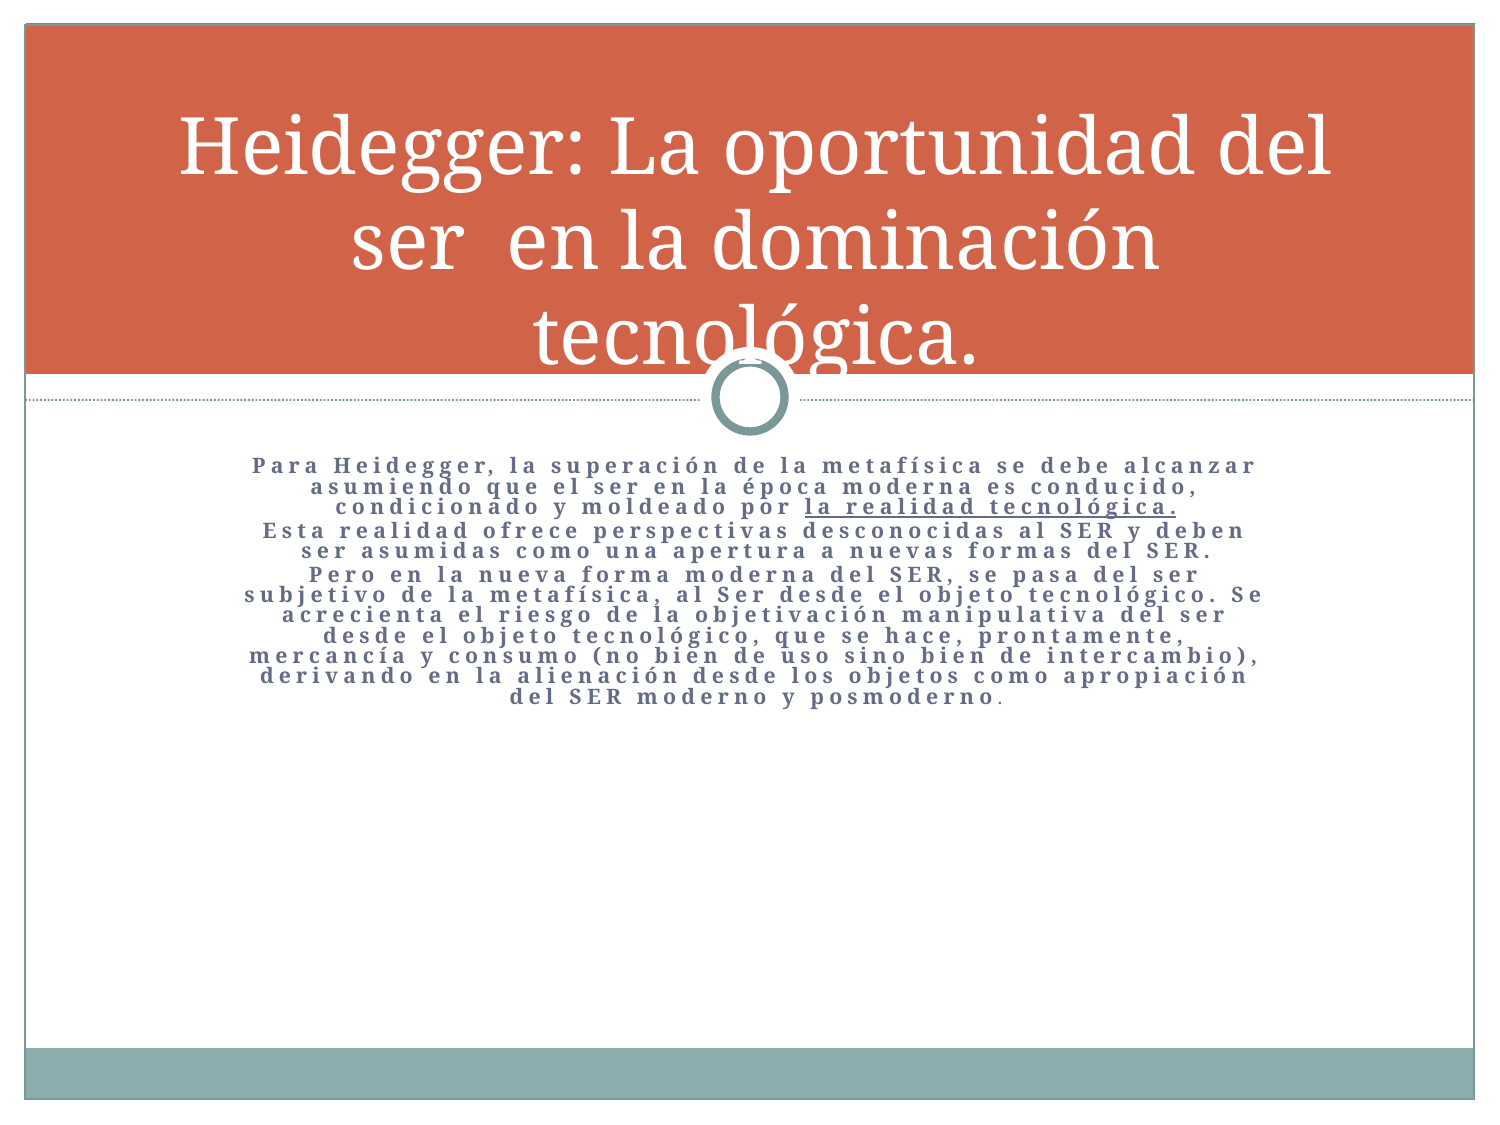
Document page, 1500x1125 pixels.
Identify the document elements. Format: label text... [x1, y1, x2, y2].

list Para Heidegger, la superación de la metafísica se debe alcanzar asumiendo que el ser en la época moderna es conducido, condicionado y moldeado por la realidad tecnológica. Esta realidad ofrece perspectivas desconocidas al SER y deben ser asumidas como una apertura a nuevas formas del SER. Pero en la nueva forma moderna del SER, se pasa del ser subjetivo de la metafísica, al Ser desde el objeto tecnológico. Se acrecienta el riesgo de la objetivación manipulativa del ser desde el objeto tecnológico, que se hace, prontamente, mercancía y consumo (no bien de uso sino bien de intercambio), derivando en la alienación desde los objetos como apropiación del SER moderno y posmoderno. [0, 450, 1500, 1047]
title Heidegger: La oportunidad del ser en la dominación tecnológica. [118, 87, 1394, 338]
